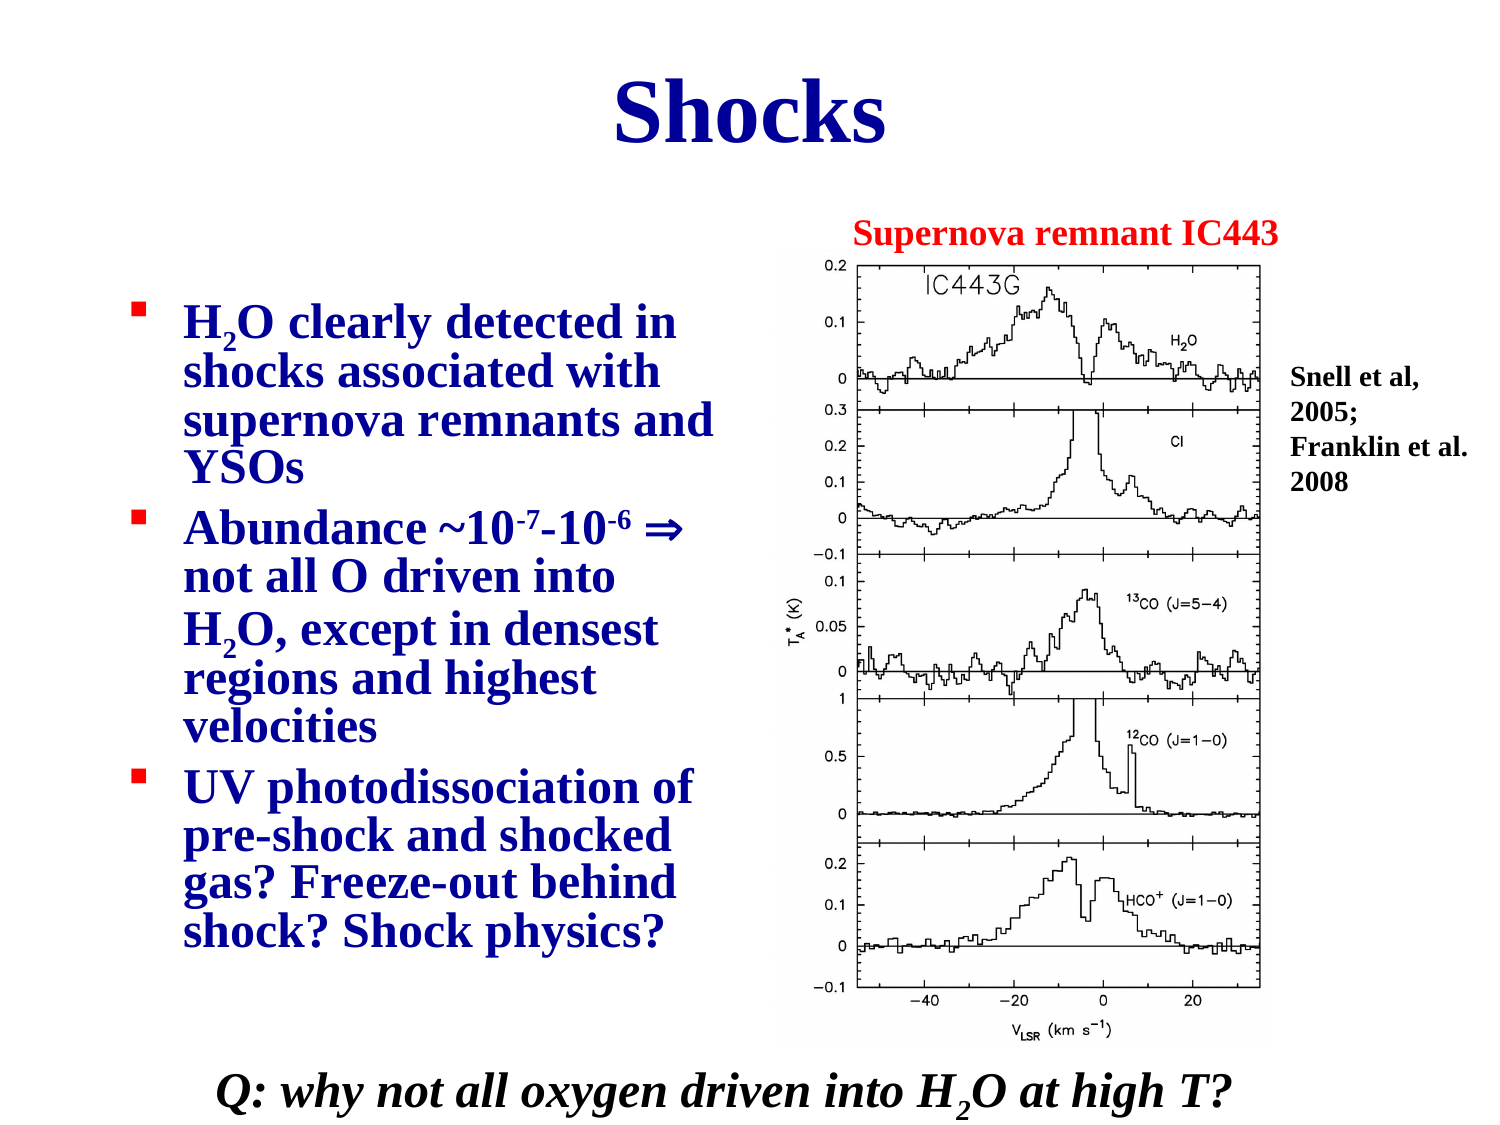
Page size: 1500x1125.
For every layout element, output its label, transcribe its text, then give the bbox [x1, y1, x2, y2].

title Shocks [112, 12, 1388, 201]
text_box Supernova remnant IC443 [837, 199, 1295, 261]
text_box Q: why not all oxygen driven into H2O at high T? [200, 1049, 1249, 1125]
text_box Snell et al, 2005; Franklin et al. 2008 [1275, 349, 1484, 506]
list H2O clearly detected in shocks associated with supernova remnants and YSOs Abundance ~10-7-10-6  not all O driven into H2O, except in densest regions and highest velocities UV photodissociation of pre-shock and shocked gas? Freeze-out behind shock? Shock physics? [112, 287, 738, 1000]
picture [774, 249, 1270, 1051]
